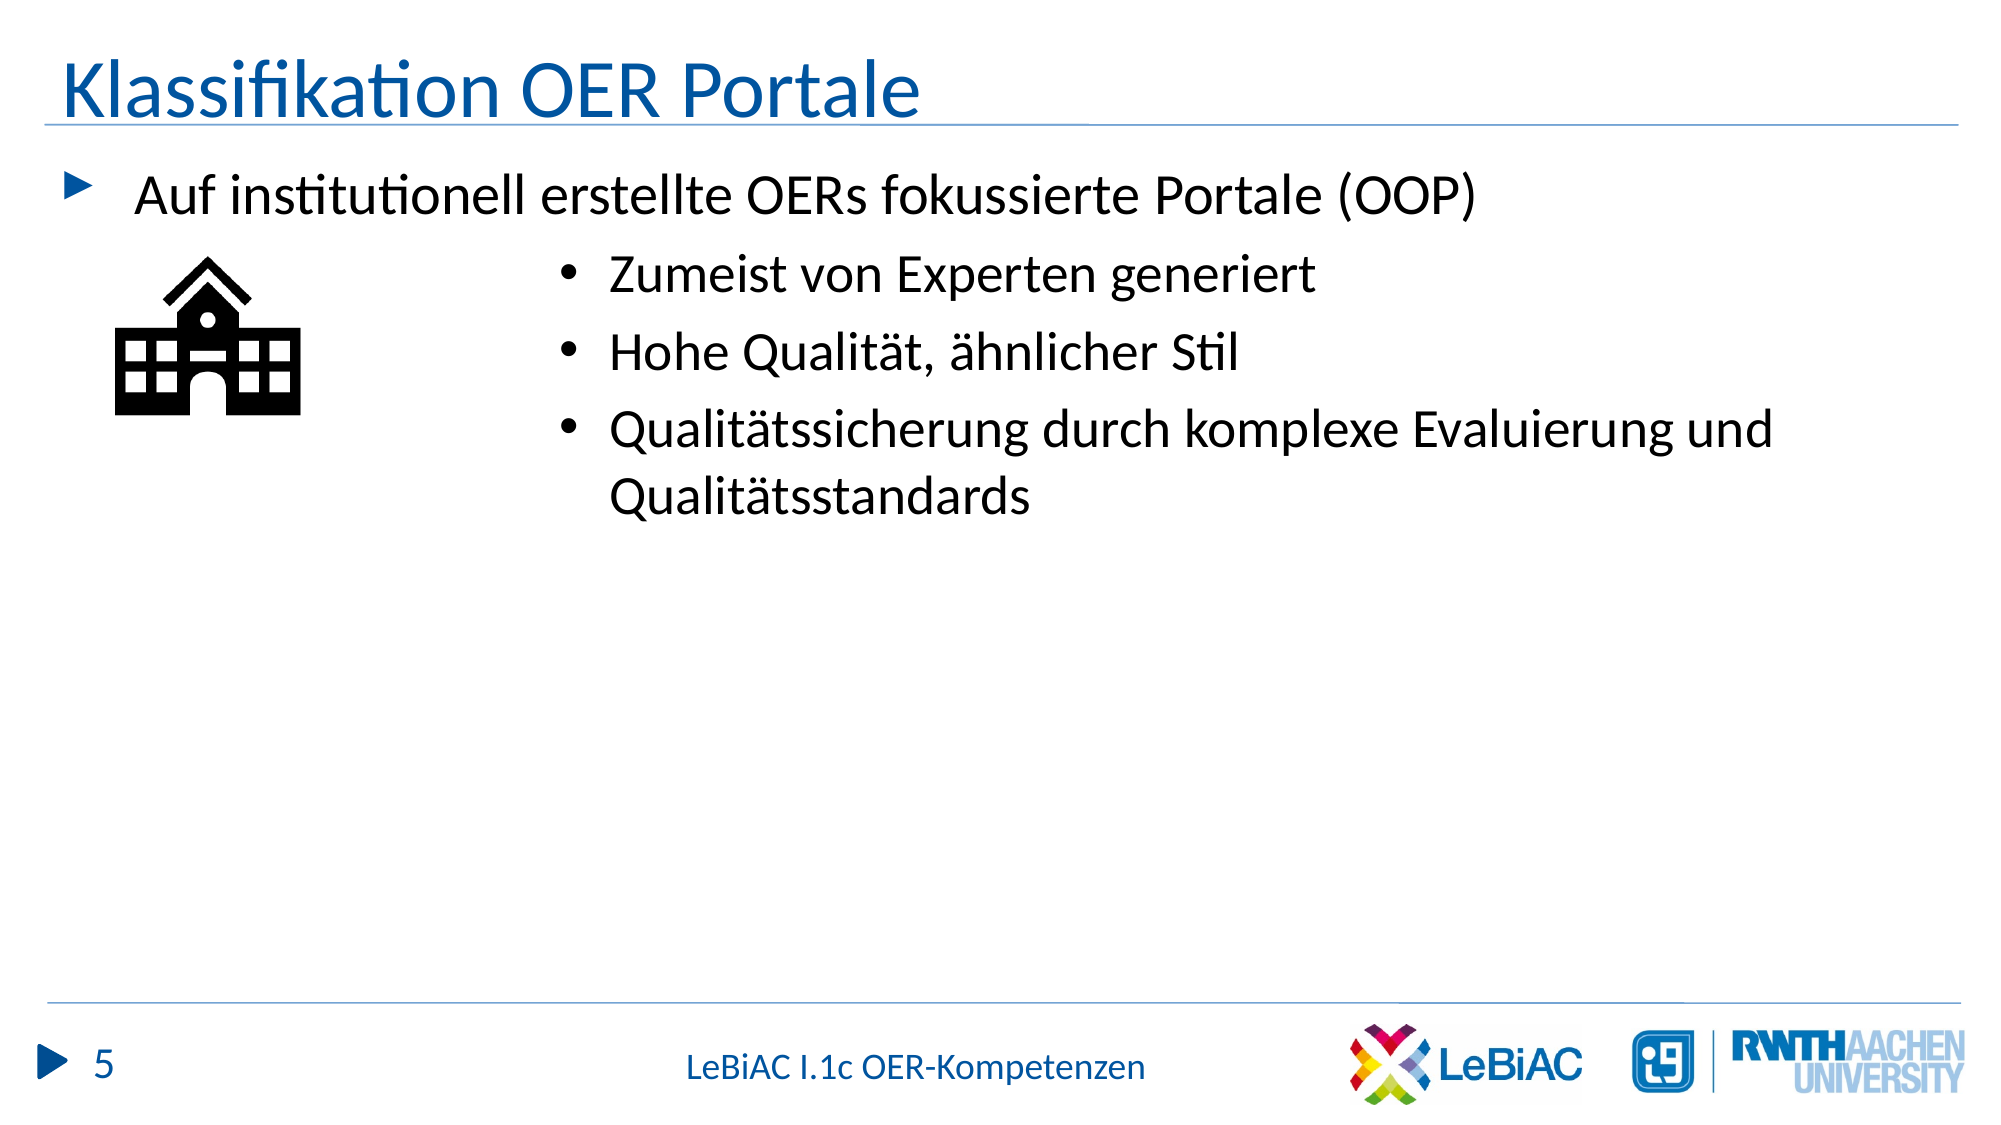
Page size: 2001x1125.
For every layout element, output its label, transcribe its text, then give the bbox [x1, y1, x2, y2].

picture [1350, 1024, 1582, 1105]
picture [1631, 1028, 1966, 1094]
title Klassifikation OER Portale [47, 42, 1959, 125]
picture [84, 212, 331, 459]
list Auf institutionell erstellte OERs fokussierte Portale (OOP) Zumeist von Experten generiert Hohe Qualität, ähnlicher Stil Qualitätssicherung durch komplexe Evaluierung und Qualitätsstandards [44, 149, 1959, 988]
